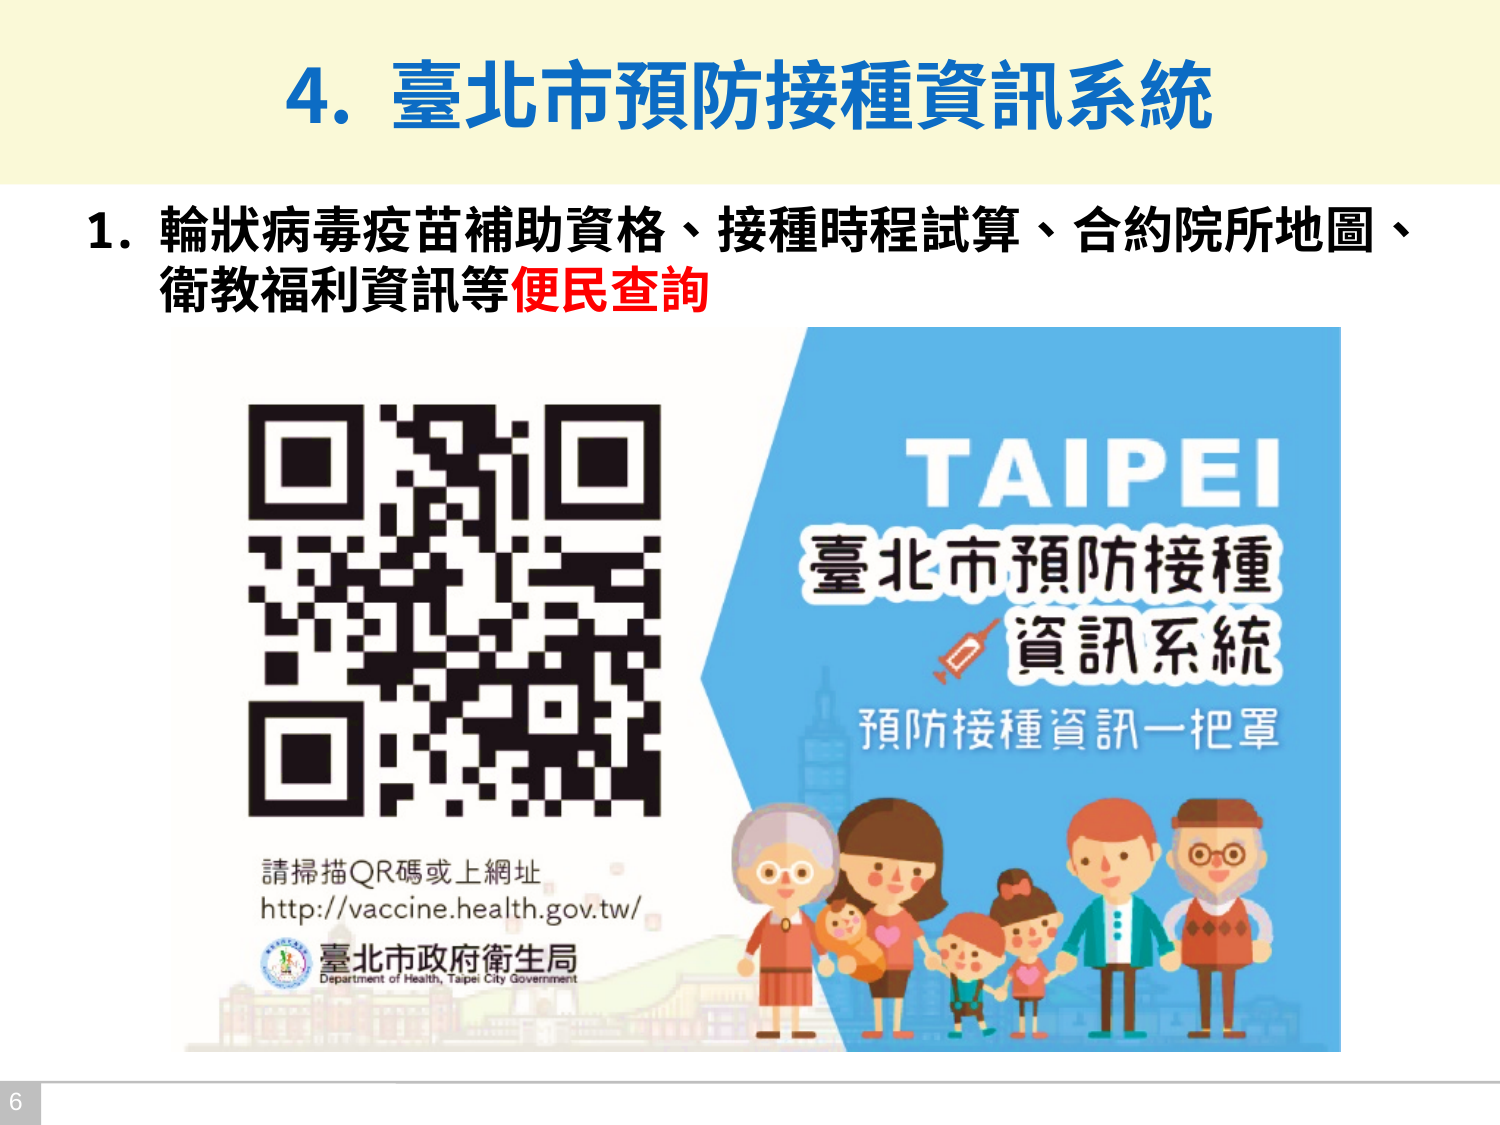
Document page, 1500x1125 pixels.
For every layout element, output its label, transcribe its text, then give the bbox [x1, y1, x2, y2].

title 4. 臺北市預防接種資訊系統 [0, 0, 1500, 188]
picture [171, 327, 1341, 1052]
text_box 輪狀病毒疫苗補助資格、接種時程試算、合約院所地圖、衛教福利資訊等便民查詢 [70, 190, 1442, 326]
